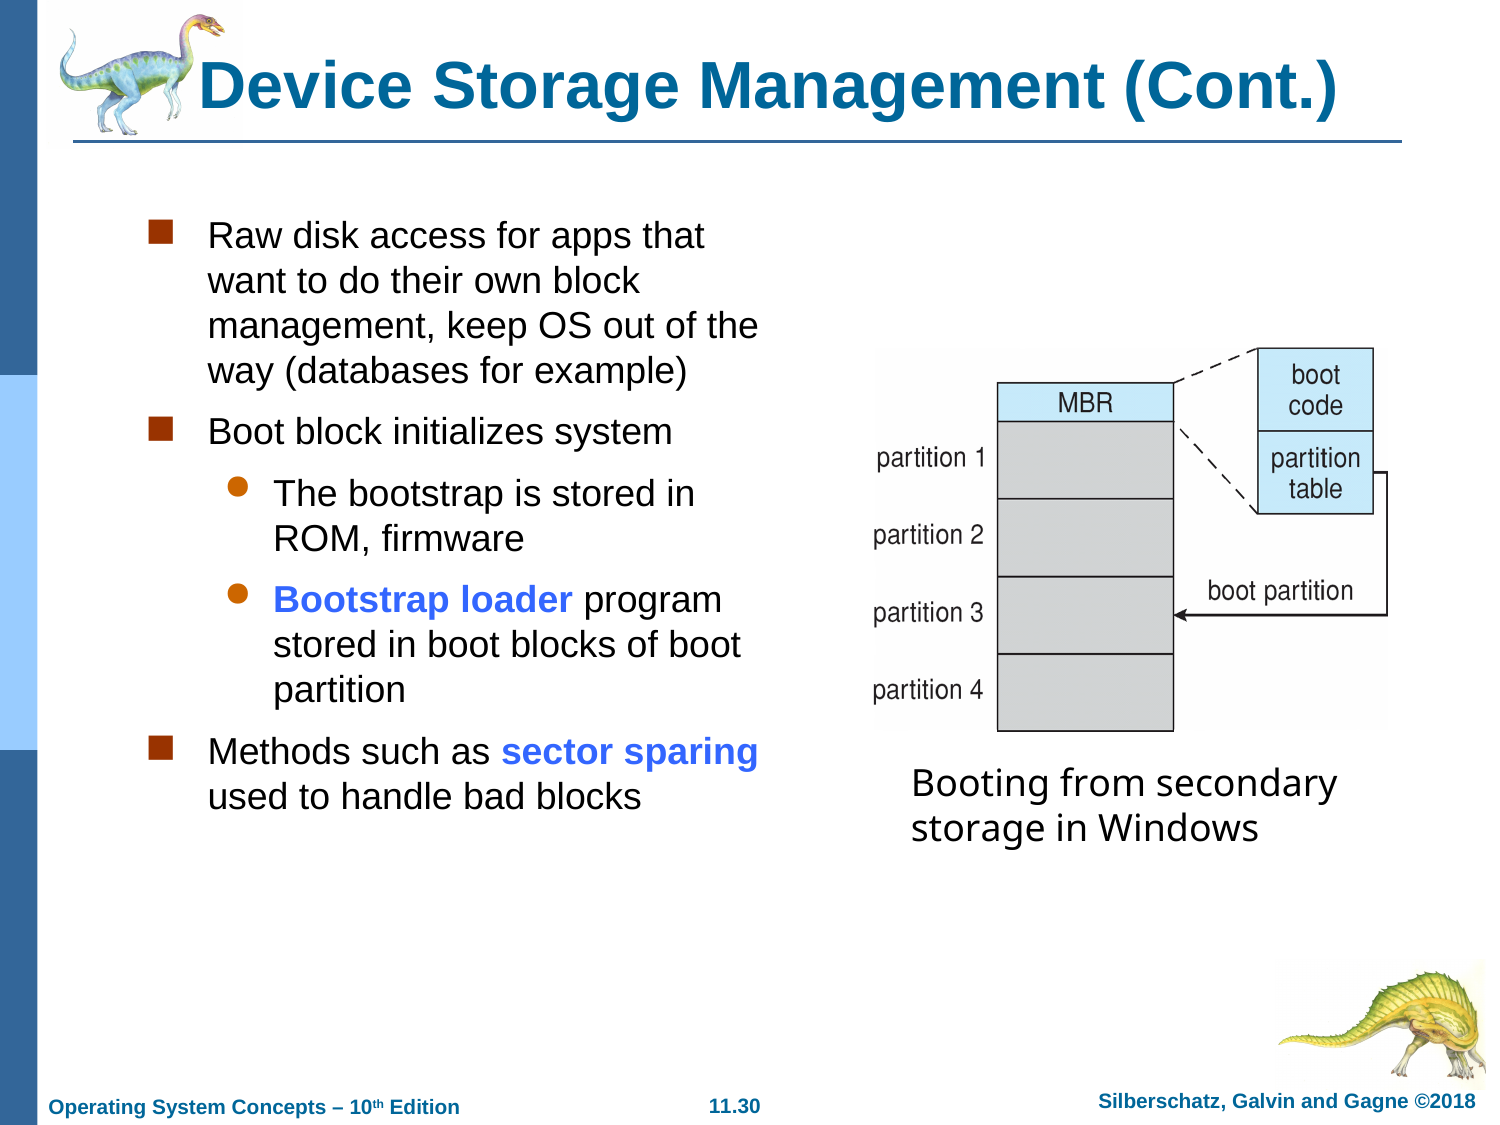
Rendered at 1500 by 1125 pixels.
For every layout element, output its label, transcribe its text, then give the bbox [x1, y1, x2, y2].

title Device Storage Management (Cont.) [113, 35, 1426, 130]
list Raw disk access for apps that want to do their own block management, keep OS out of the way (databases for example) Boot block initializes system The bootstrap is stored in ROM, firmware Bootstrap loader program stored in boot blocks of boot partition Methods such as sector sparing used to handle bad blocks [136, 152, 793, 923]
picture [46, 0, 243, 149]
picture [1275, 959, 1486, 1090]
text_box Booting from secondary storage in Windows [896, 751, 1448, 858]
picture [872, 346, 1388, 732]
picture [1415, 1093, 1423, 1098]
